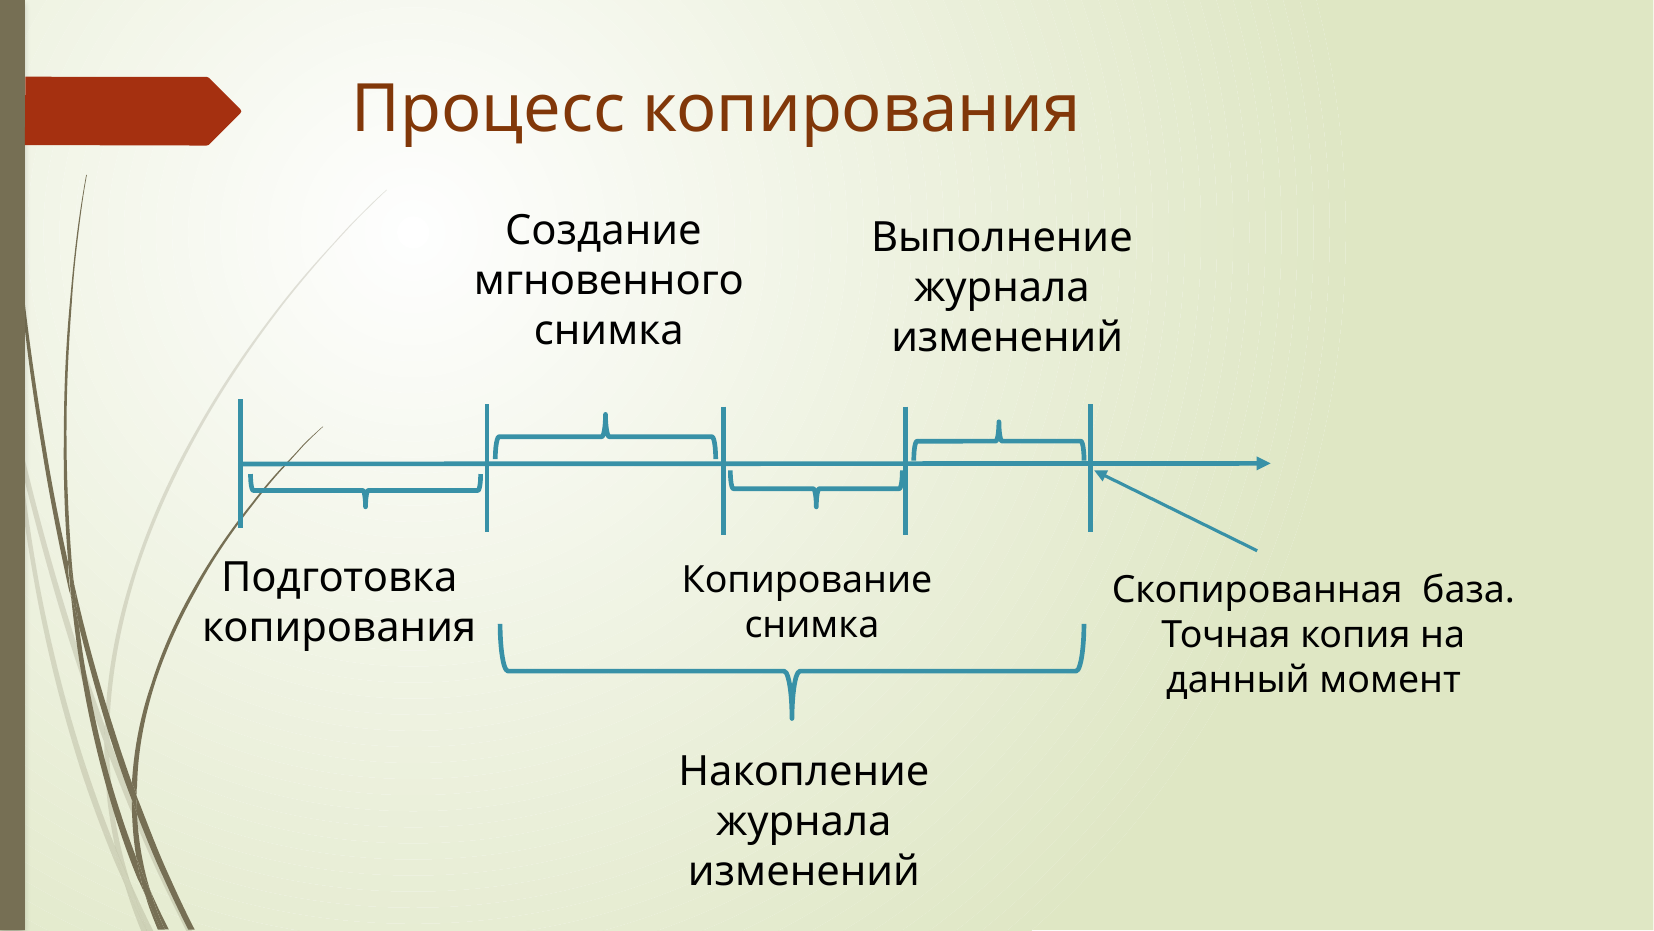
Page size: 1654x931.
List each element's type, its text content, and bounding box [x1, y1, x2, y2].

title Процесс копирования [351, 52, 1561, 160]
text_box Выполнение журнала изменений [822, 202, 1182, 368]
text_box Скопированная база. Точная копия на данный момент [1070, 557, 1557, 708]
text_box Создание мгновенного снимка [450, 195, 768, 361]
text_box Копирование снимка [666, 547, 948, 653]
text_box Подготовка копирования [168, 542, 511, 658]
text_box Накопление журнала изменений [646, 736, 961, 902]
